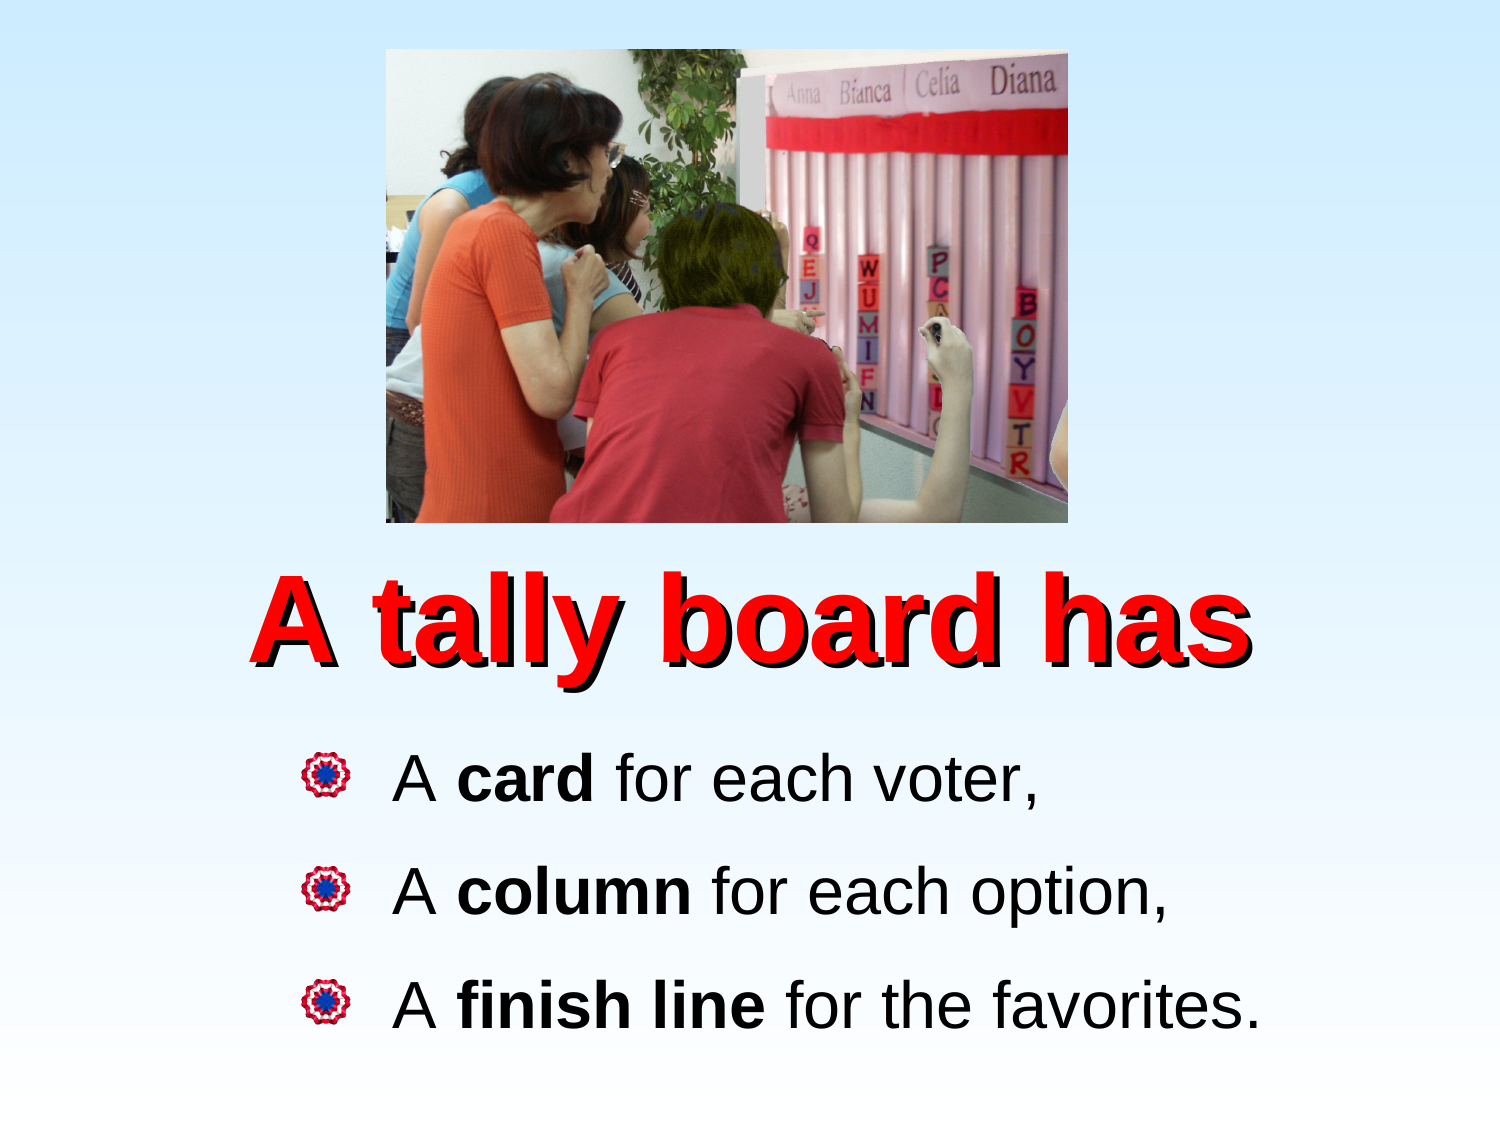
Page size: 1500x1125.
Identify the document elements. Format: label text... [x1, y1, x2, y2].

title A tally board has [0, 524, 1500, 713]
picture [386, 49, 1068, 523]
picture [299, 750, 352, 799]
picture [299, 864, 352, 913]
picture [299, 977, 352, 1026]
text_box A card for each voter, A column for each option, A finish line for the favorites. [0, 713, 1500, 1092]
